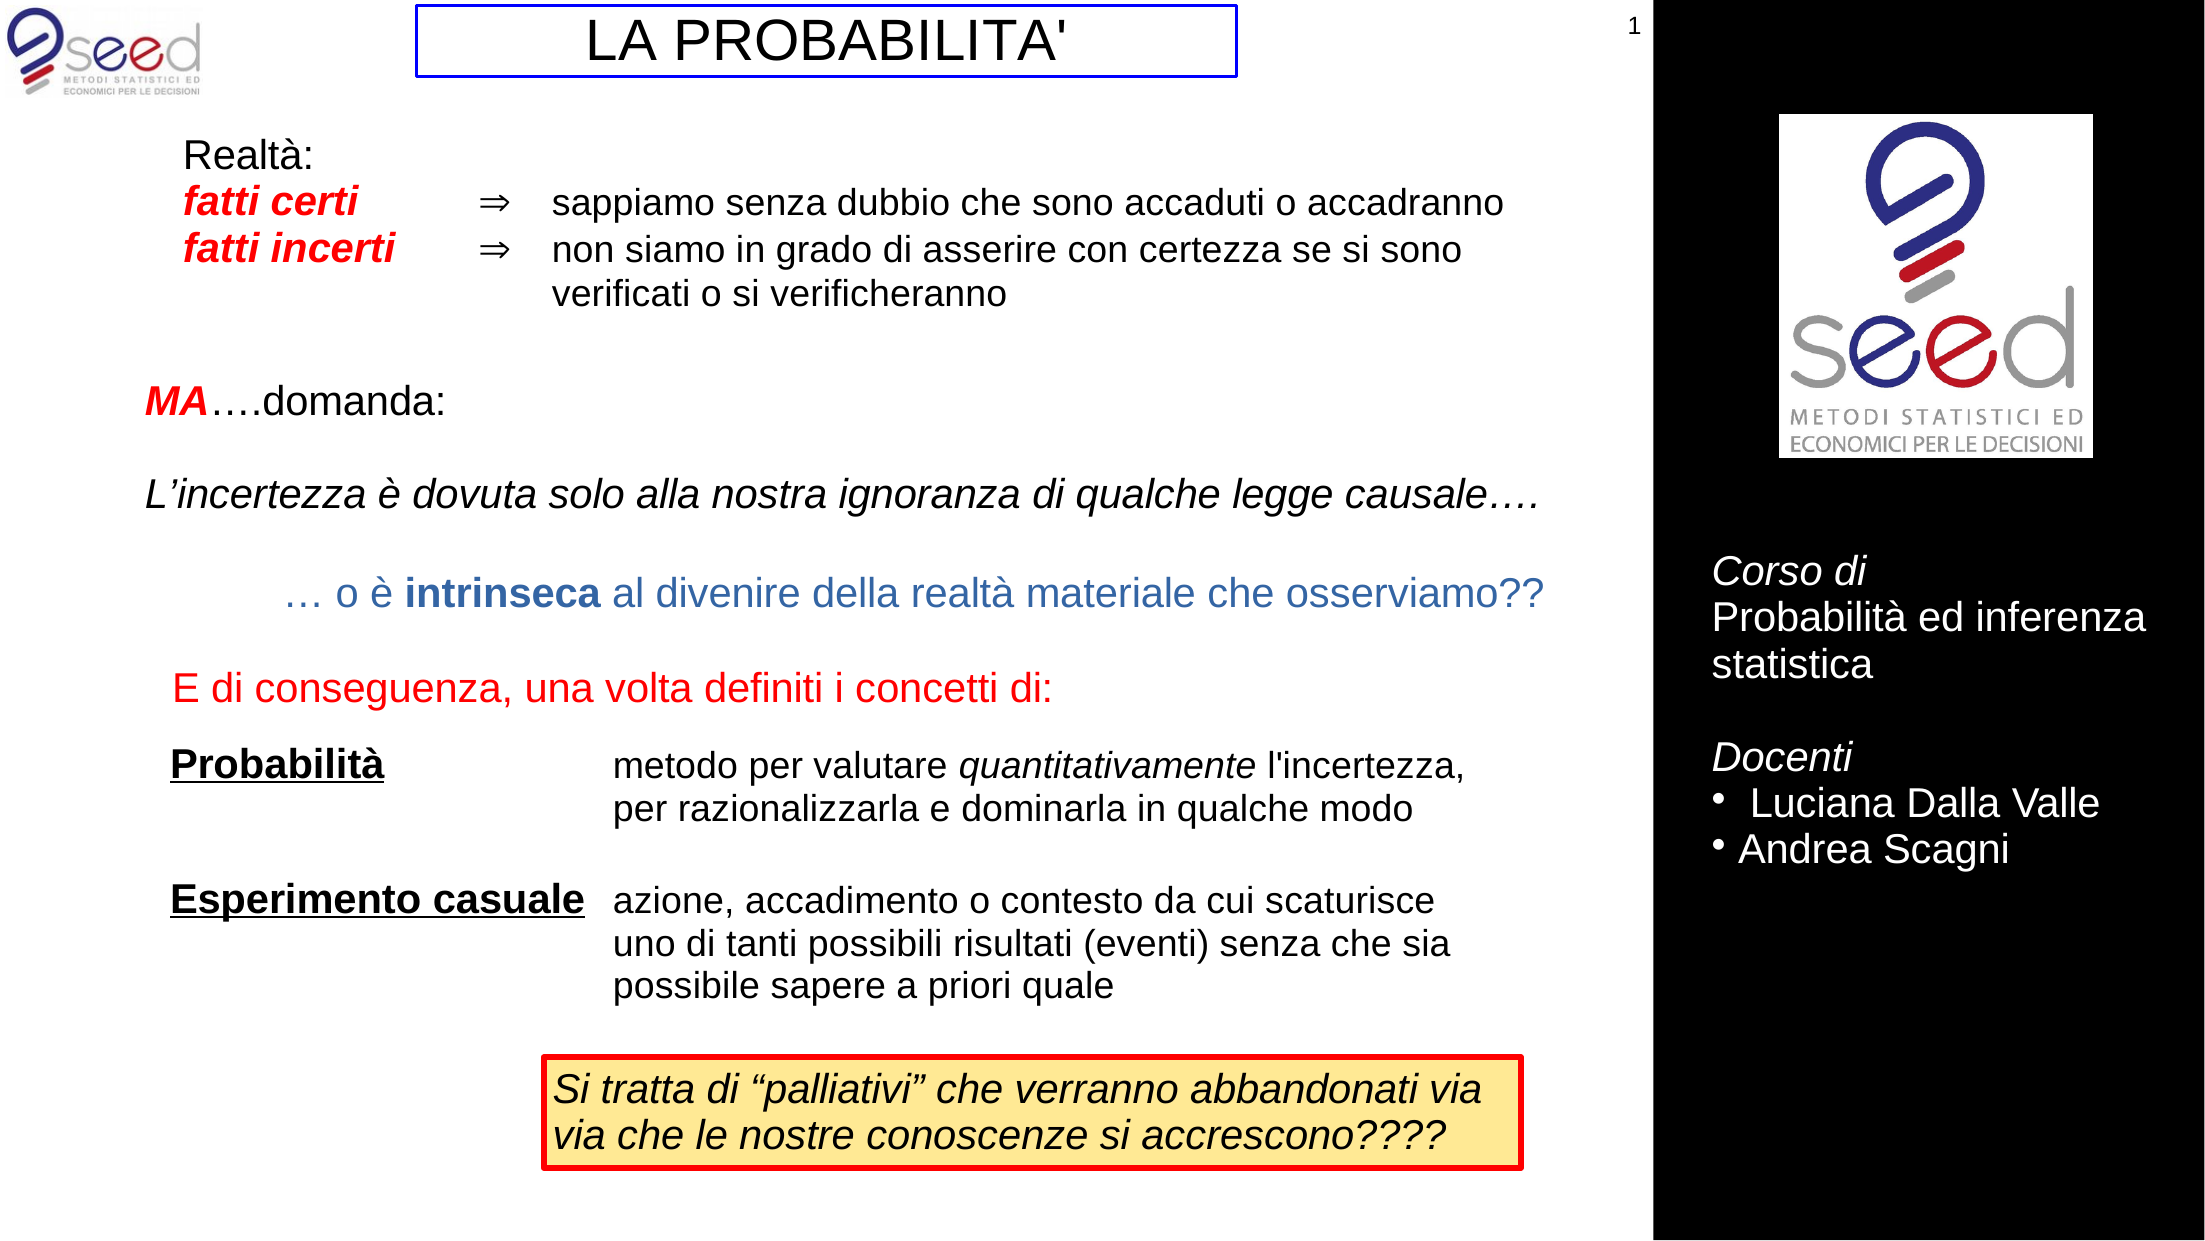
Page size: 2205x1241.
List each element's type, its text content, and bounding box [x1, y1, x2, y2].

text_box Si tratta di “palliativi” che verranno abbandonati via via che le nostre conoscenze si accrescono???? [543, 1057, 1521, 1168]
text_box Realtà: fatti certi ⇒ sappiamo senza dubbio che sono accaduti o accadranno fatti incerti ⇒ non siamo in grado di asserire con certezza se si sono verificati o si verificheranno [182, 131, 1536, 330]
picture [1779, 114, 2093, 458]
text_box E di conseguenza, una volta definiti i concetti di: [172, 664, 1062, 712]
text_box MA….domanda: L’incertezza è dovuta solo alla nostra ignoranza di qualche legge causale…. [144, 377, 1553, 518]
picture [5, 5, 203, 98]
text_box Probabilità metodo per valutare quantitativamente l'incertezza, per razionalizzarla e dominarla in qualche modo Esperimento casuale azione, accadimento o contesto da cui scaturisce uno di tanti possibili risultati (eventi) senza che sia possibile sapere a priori quale [169, 741, 1466, 1021]
text_box … o è intrinseca al divenire della realtà materiale che osserviamo?? [282, 569, 1556, 617]
text_box LA PROBABILITA' [416, 5, 1237, 77]
